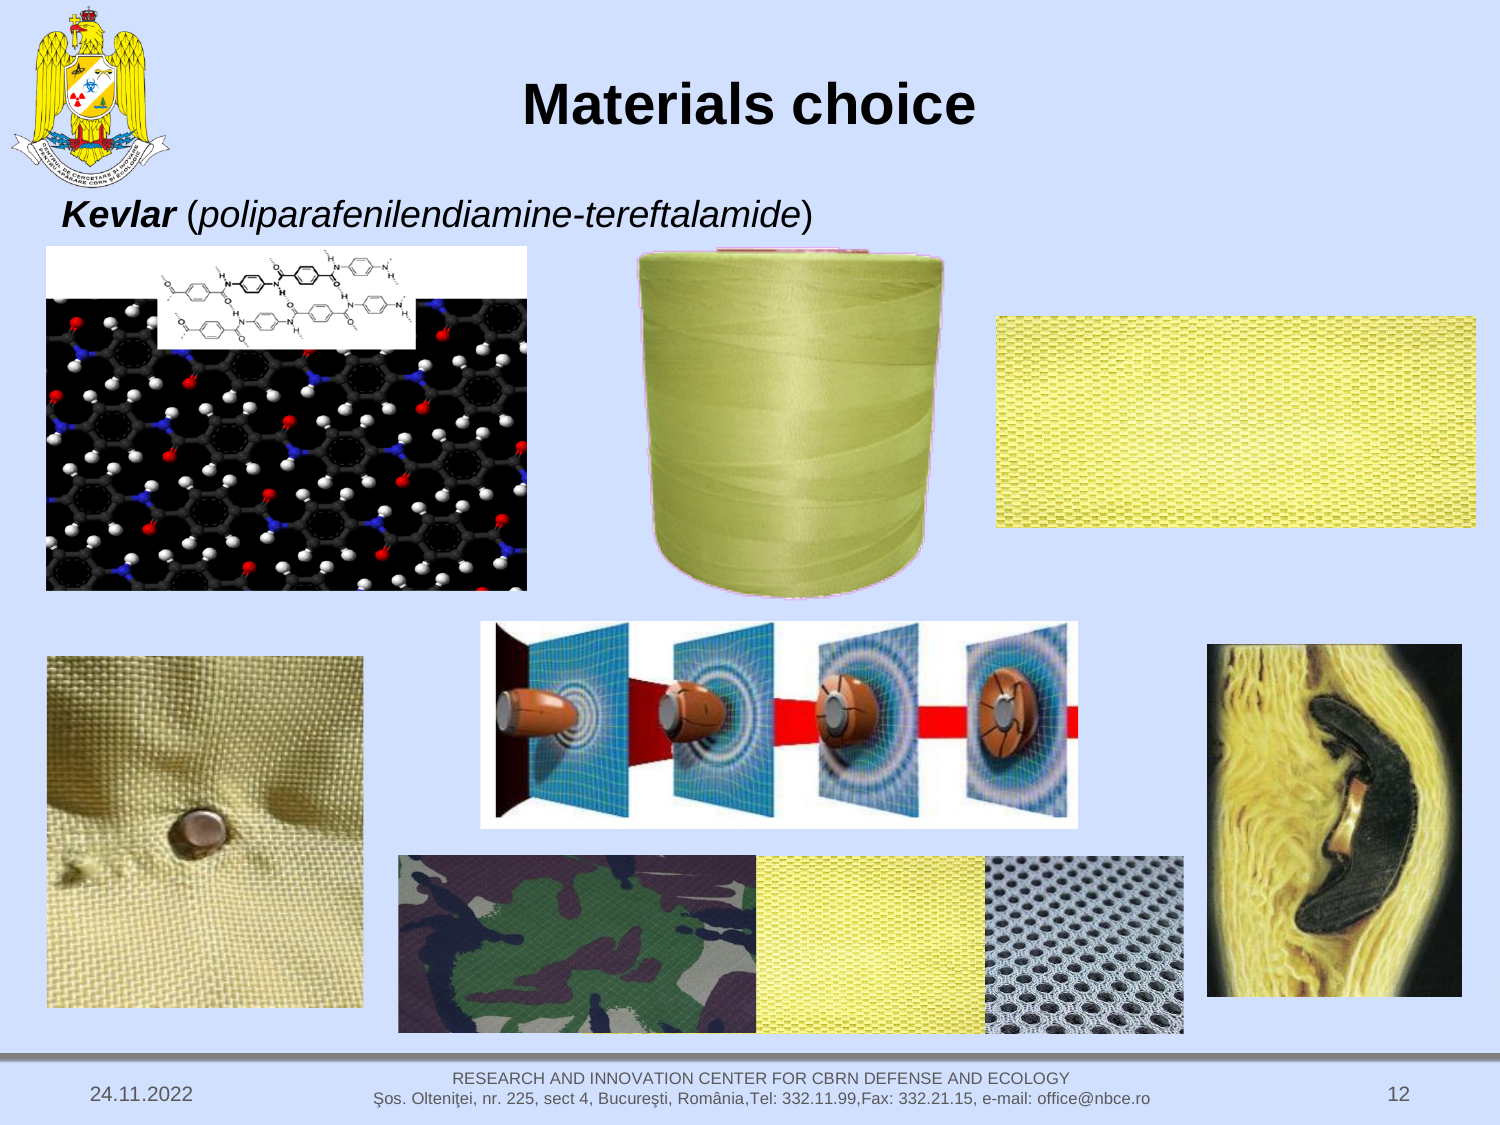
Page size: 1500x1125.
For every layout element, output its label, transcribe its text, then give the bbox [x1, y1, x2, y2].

text_box <number> [1246, 1062, 1426, 1123]
picture [0, 0, 1500, 1053]
text_box 24.11.2022 [75, 1062, 266, 1123]
text_box RESEARCH AND INNOVATION CENTER FOR CBRN DEFENSE AND ECOLOGY Şos. Olteniţei, nr. 225, sect 4, Bucureşti, România,Tel: 332.11.99,Fax: 332.21.15, e-mail: office@nbce.ro [289, 1057, 1235, 1118]
title Materials choice [183, 7, 1317, 182]
text_box Kevlar (poliparafenilendiamine-tereftalamide) [46, 182, 1348, 244]
picture [0, 1063, 1500, 1125]
